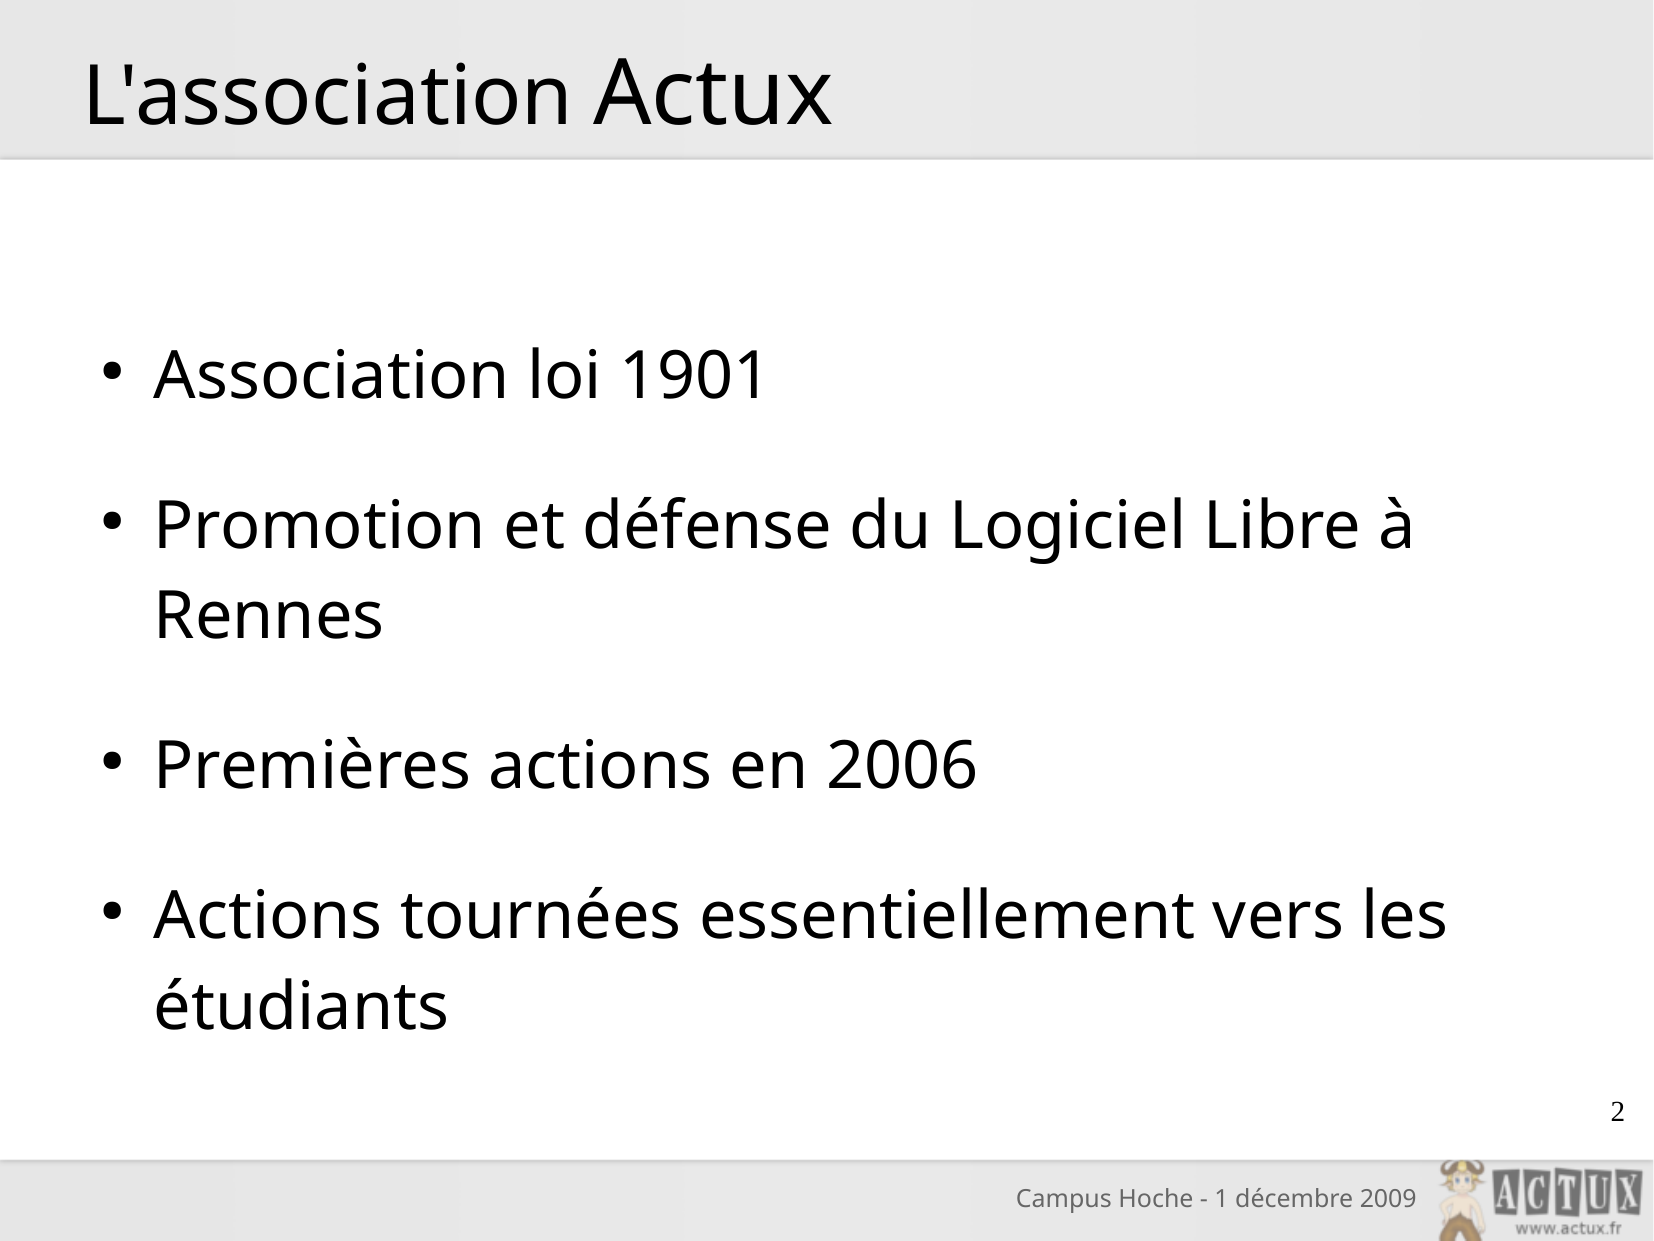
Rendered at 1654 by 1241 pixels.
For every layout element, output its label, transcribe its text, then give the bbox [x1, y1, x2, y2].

title L'association Actux [82, 35, 1571, 142]
list Association loi 1901 Promotion et défense du Logiciel Libre à Rennes Premières actions en 2006 Actions tournées essentiellement vers les étudiants [82, 177, 1571, 1094]
picture [0, 0, 1654, 1241]
